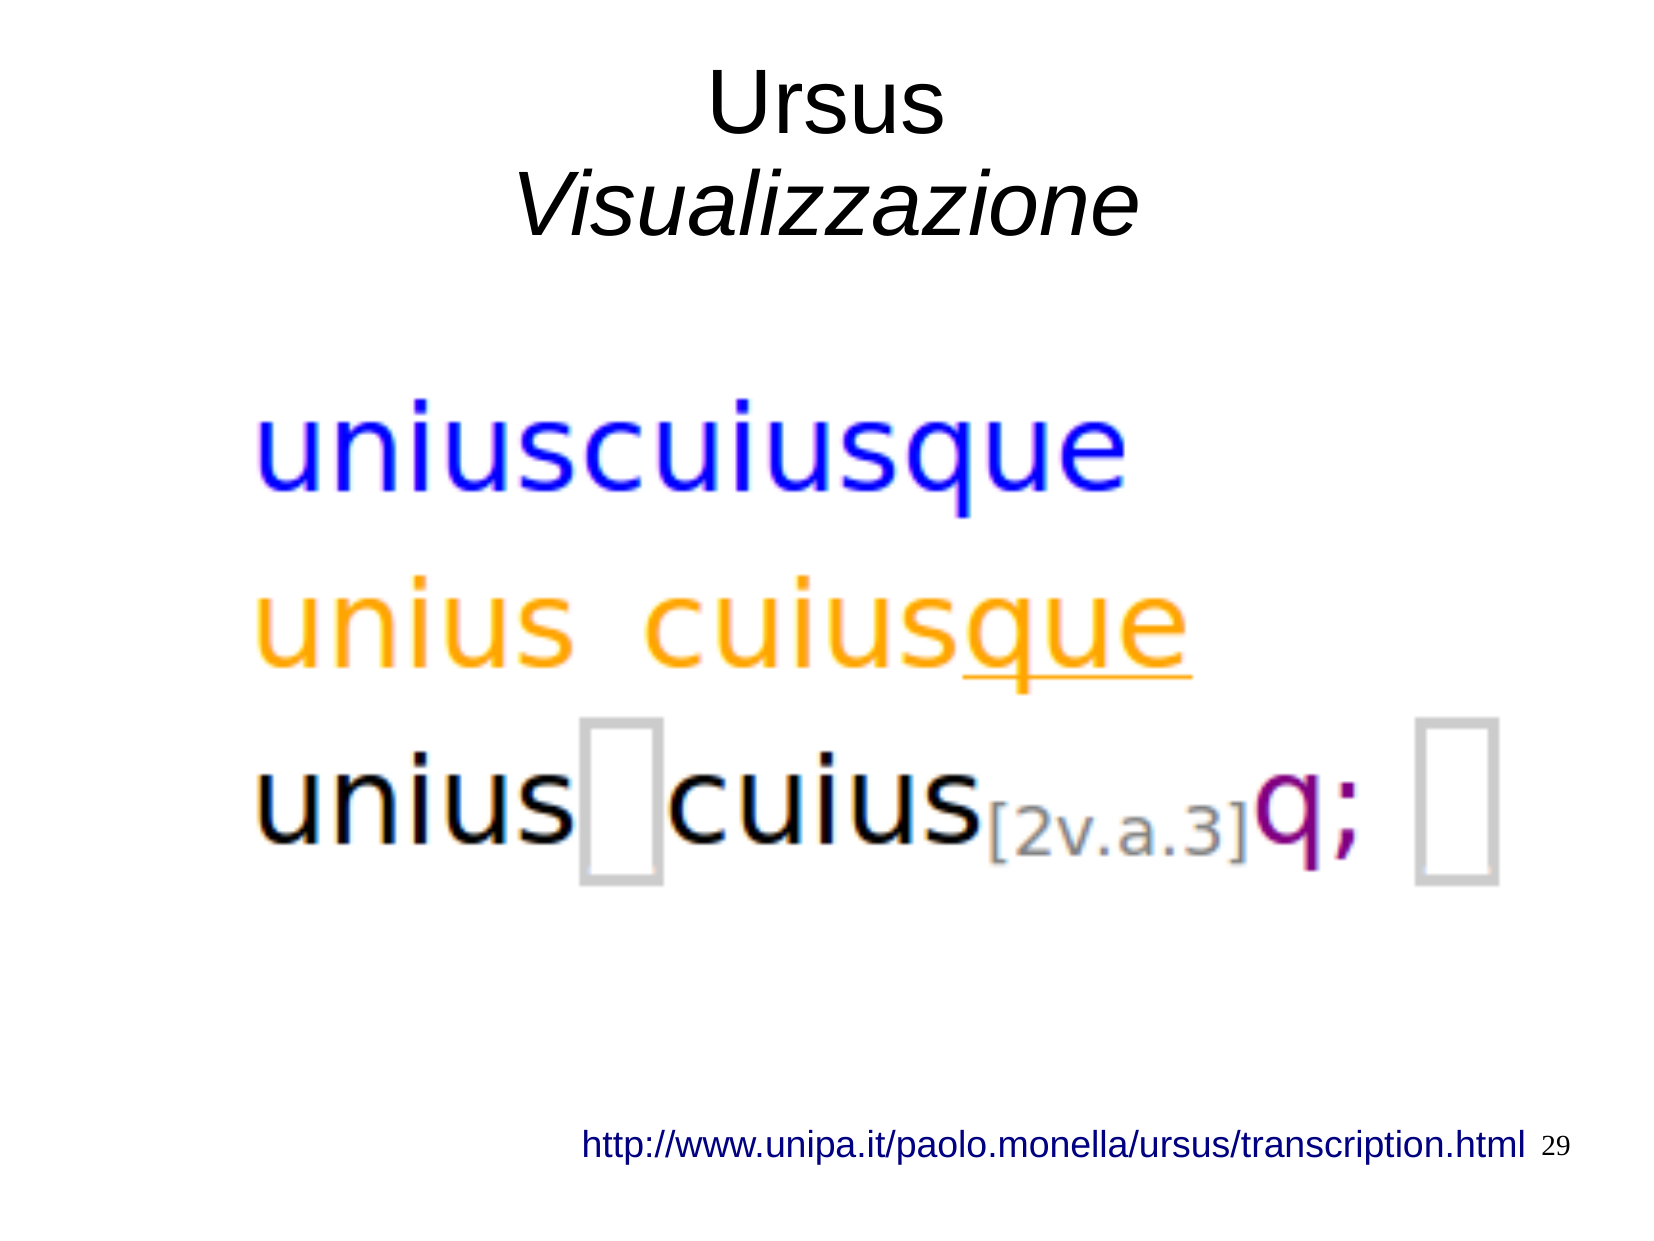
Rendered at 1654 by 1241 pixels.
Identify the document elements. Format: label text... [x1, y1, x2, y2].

picture [232, 366, 1539, 922]
title Ursus Visualizzazione [82, 49, 1571, 257]
text_box http://www.unipa.it/paolo.monella/ursus/transcription.html [566, 1116, 1548, 1216]
